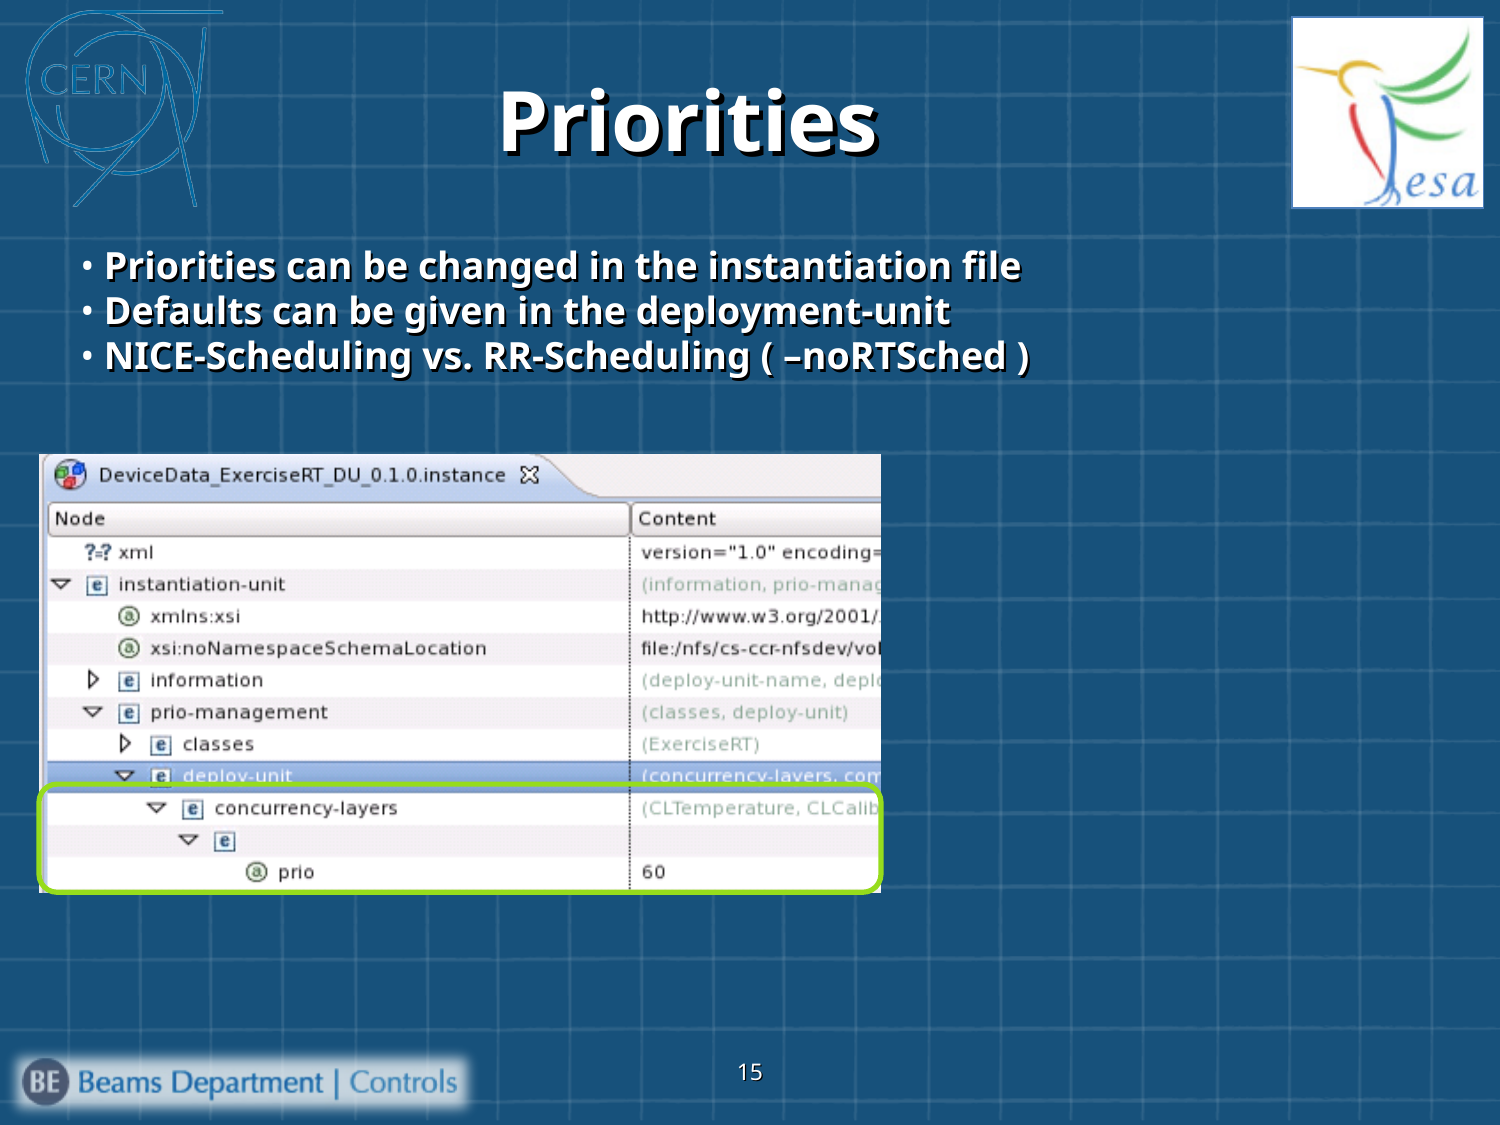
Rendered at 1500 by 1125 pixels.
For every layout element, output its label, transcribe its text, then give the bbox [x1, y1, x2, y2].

picture [0, 0, 1500, 1125]
text_box <number> [687, 1042, 813, 1103]
text_box Priorities [65, 20, 1310, 216]
text_box Priorities can be changed in the instantiation file Defaults can be given in the deployment-unit NICE-Scheduling vs. RR-Scheduling ( –noRTSched ) [65, 234, 1453, 386]
text_box [38, 784, 881, 893]
